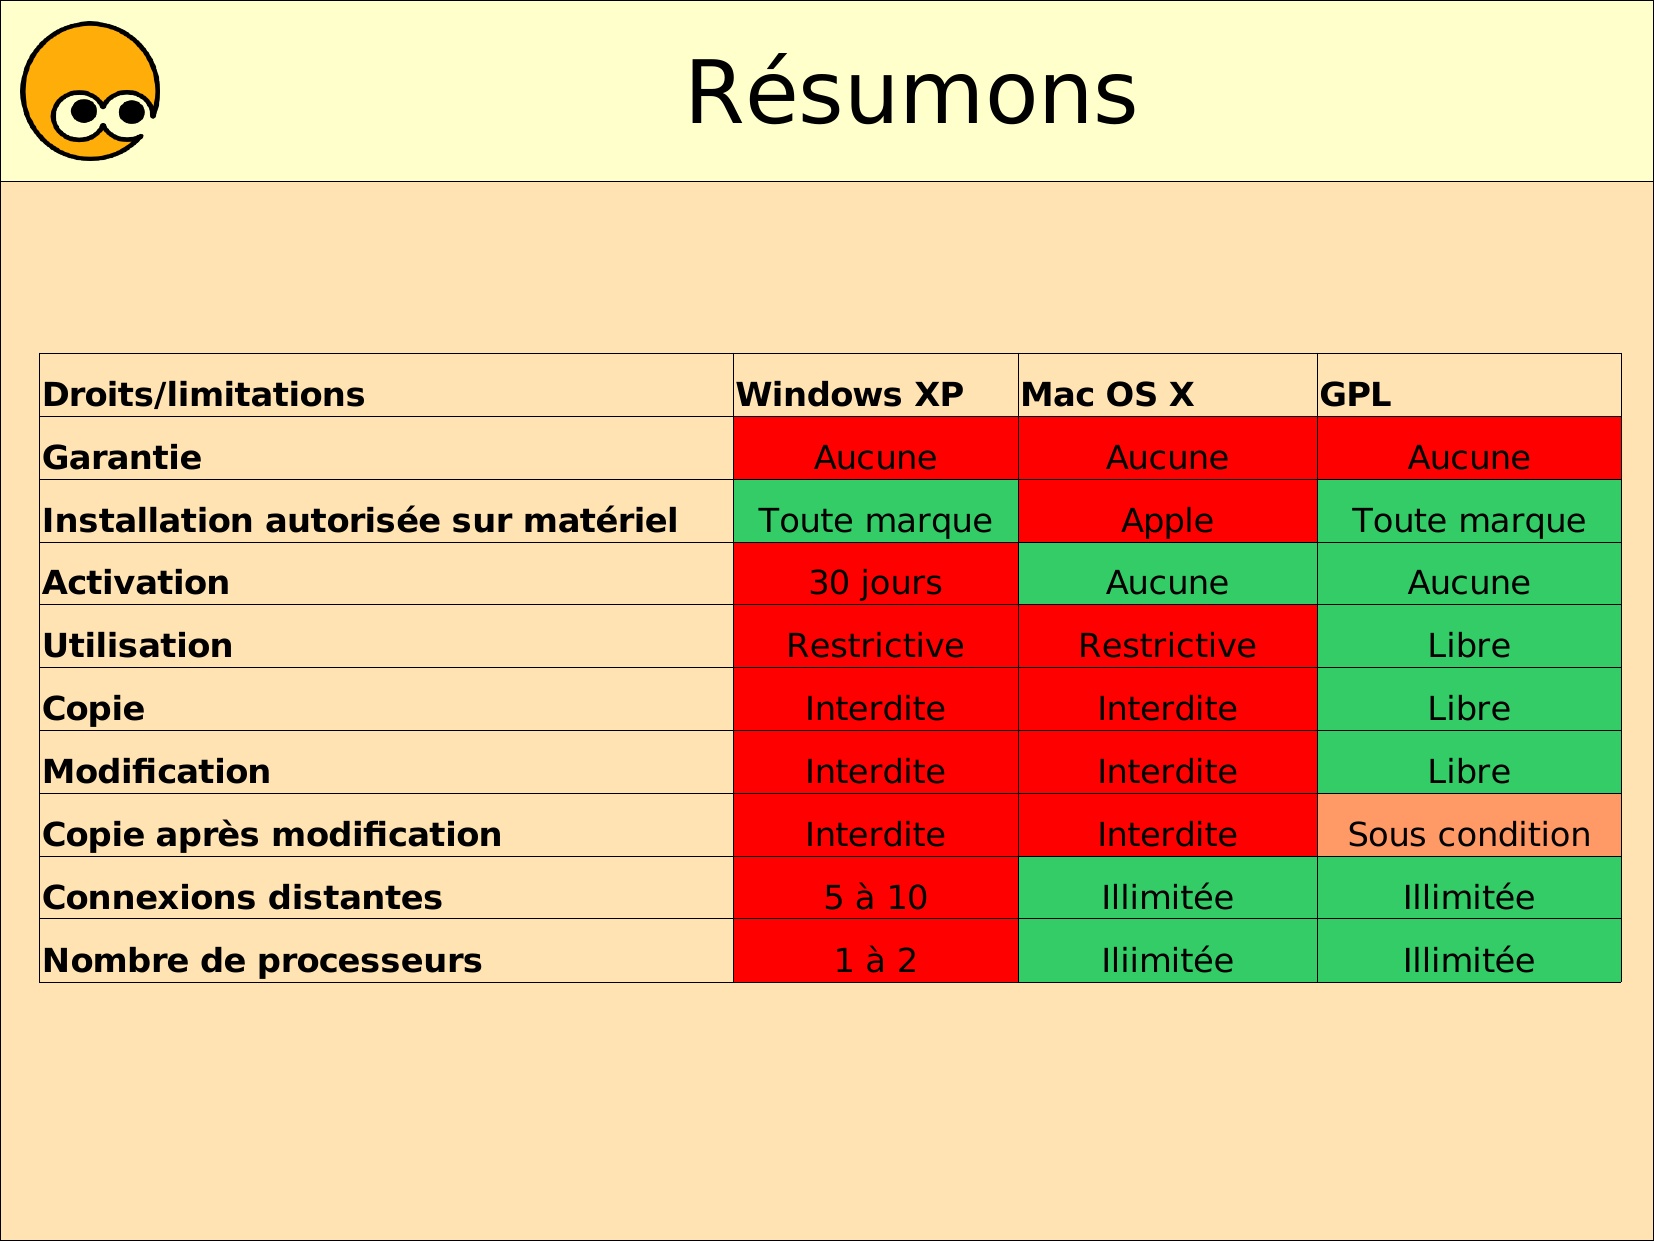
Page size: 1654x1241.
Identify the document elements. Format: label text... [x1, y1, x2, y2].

title Résumons [203, 33, 1620, 154]
picture [20, 21, 160, 161]
chart [37, 351, 1624, 1152]
